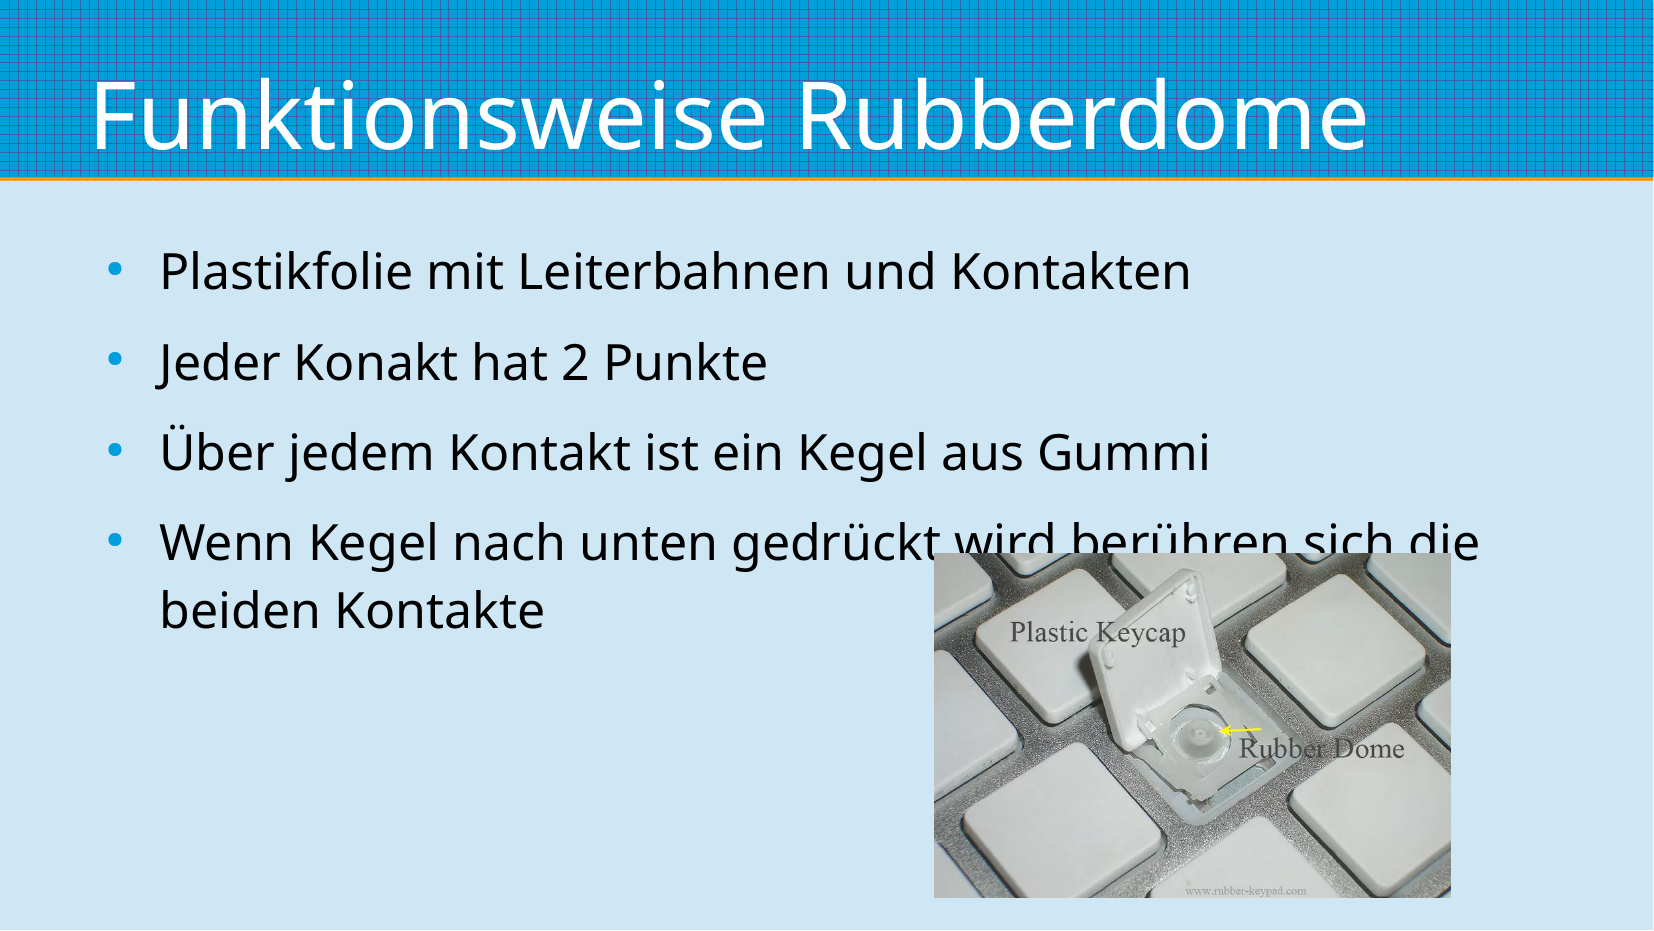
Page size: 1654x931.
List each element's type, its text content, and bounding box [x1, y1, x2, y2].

list Plastikfolie mit Leiterbahnen und Kontakten Jeder Konakt hat 2 Punkte Über jedem Kontakt ist ein Kegel aus Gummi Wenn Kegel nach unten gedrückt wird berühren sich die beiden Kontakte [88, 236, 1565, 813]
title Funktionsweise Rubberdome [88, 14, 1565, 178]
picture [934, 553, 1451, 898]
